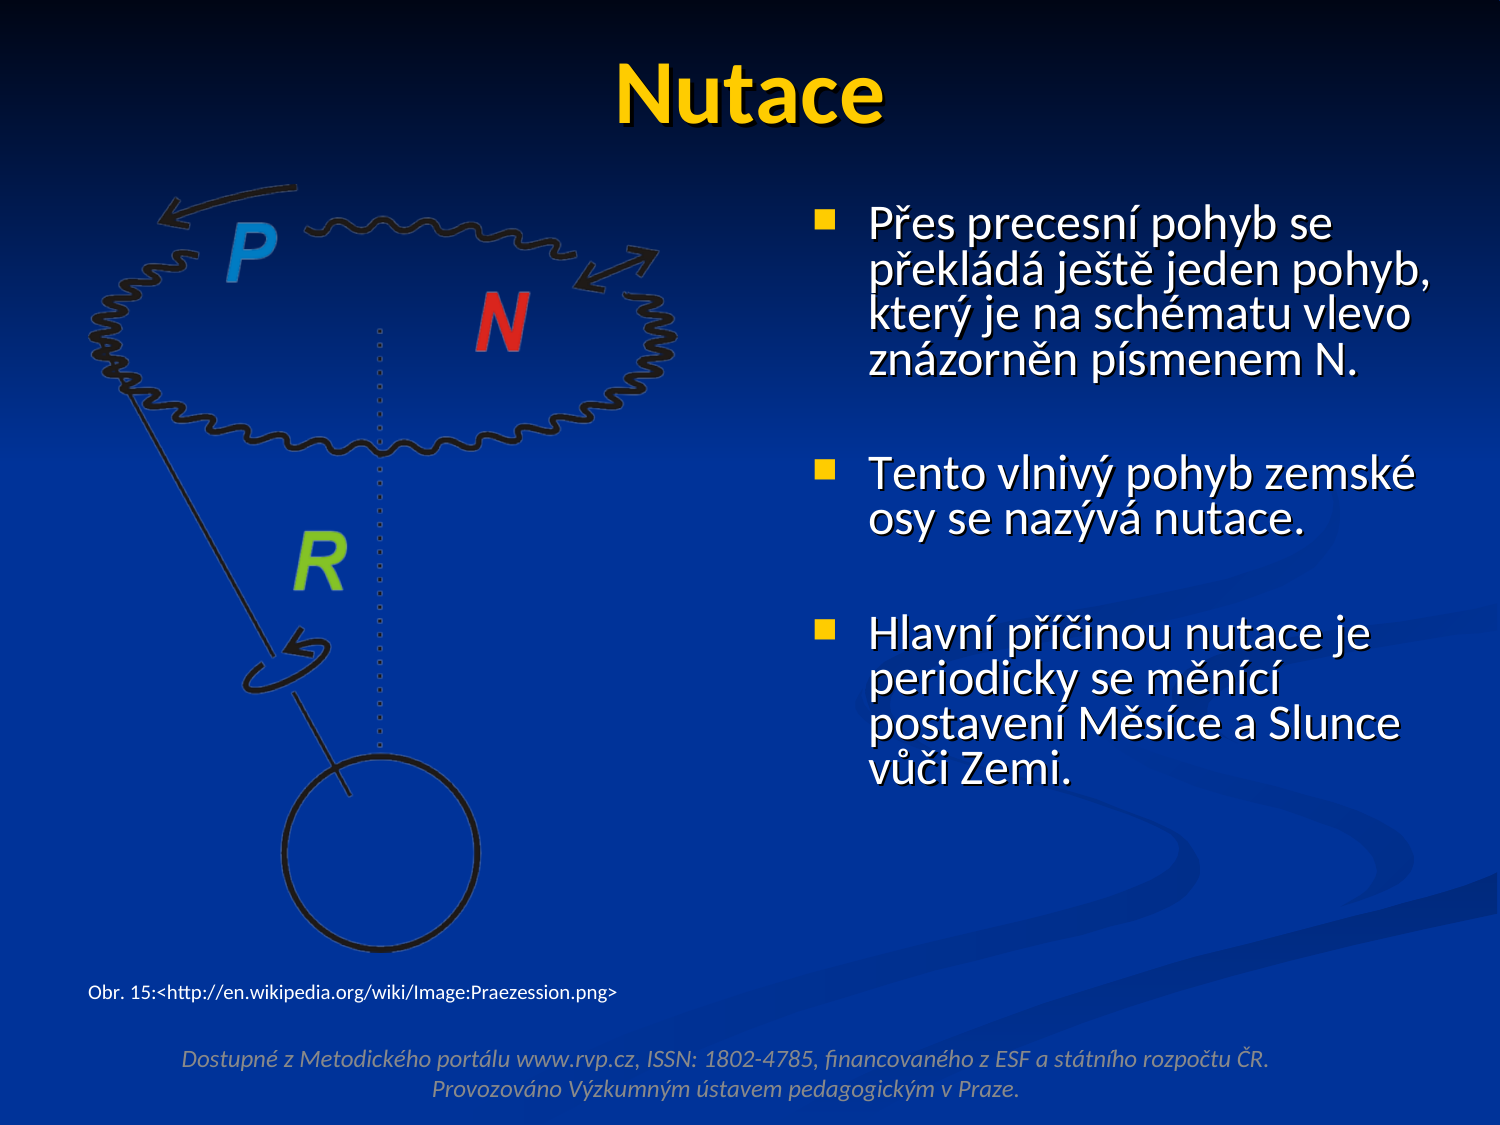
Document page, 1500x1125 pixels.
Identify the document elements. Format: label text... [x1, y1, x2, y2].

list Přes precesní pohyb se překládá ještě jeden pohyb, který je na schématu vlevo znázorněn písmenem N. Tento vlnivý pohyb zemské osy se nazývá nutace. Hlavní příčinou nutace je periodicky se měnící postavení Měsíce a Slunce vůči Zemi. [797, 196, 1471, 1059]
picture [88, 184, 678, 953]
text_box Dostupné z Metodického portálu www.rvp.cz, ISSN: 1802-4785, financovaného z ESF a státního rozpočtu ČR. Provozováno Výzkumným ústavem pedagogickým v Praze. [105, 1042, 1348, 1103]
text_box Obr. 15:<http://en.wikipedia.org/wiki/Image:Praezession.png> [73, 971, 798, 1012]
title Nutace [75, 7, 1426, 195]
